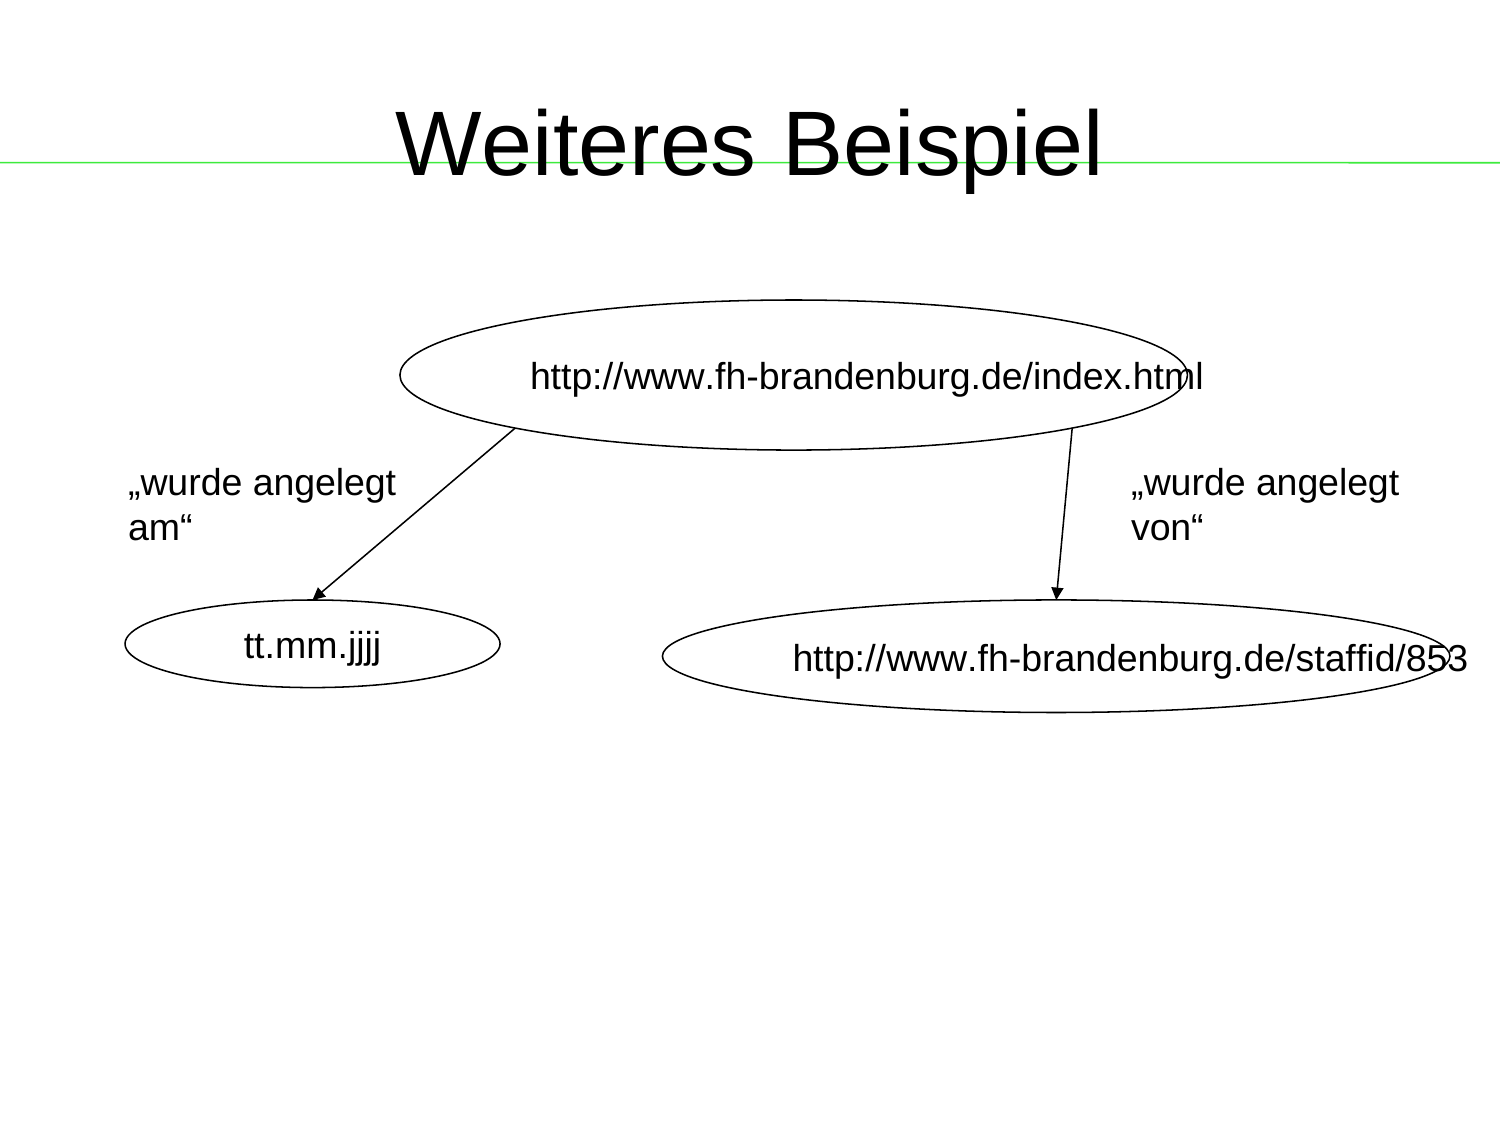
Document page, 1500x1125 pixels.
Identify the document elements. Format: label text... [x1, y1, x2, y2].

text_box http://www.fh-brandenburg.de/index.html [399, 299, 1188, 451]
text_box http://www.fh-brandenburg.de/staffid/853 [662, 599, 1443, 713]
text_box tt.mm.jjjj [125, 600, 501, 688]
text_box „wurde angelegt am“ [113, 449, 422, 556]
text_box „wurde angelegt von“ [1116, 449, 1425, 556]
title Weiteres Beispiel [75, 45, 1426, 233]
